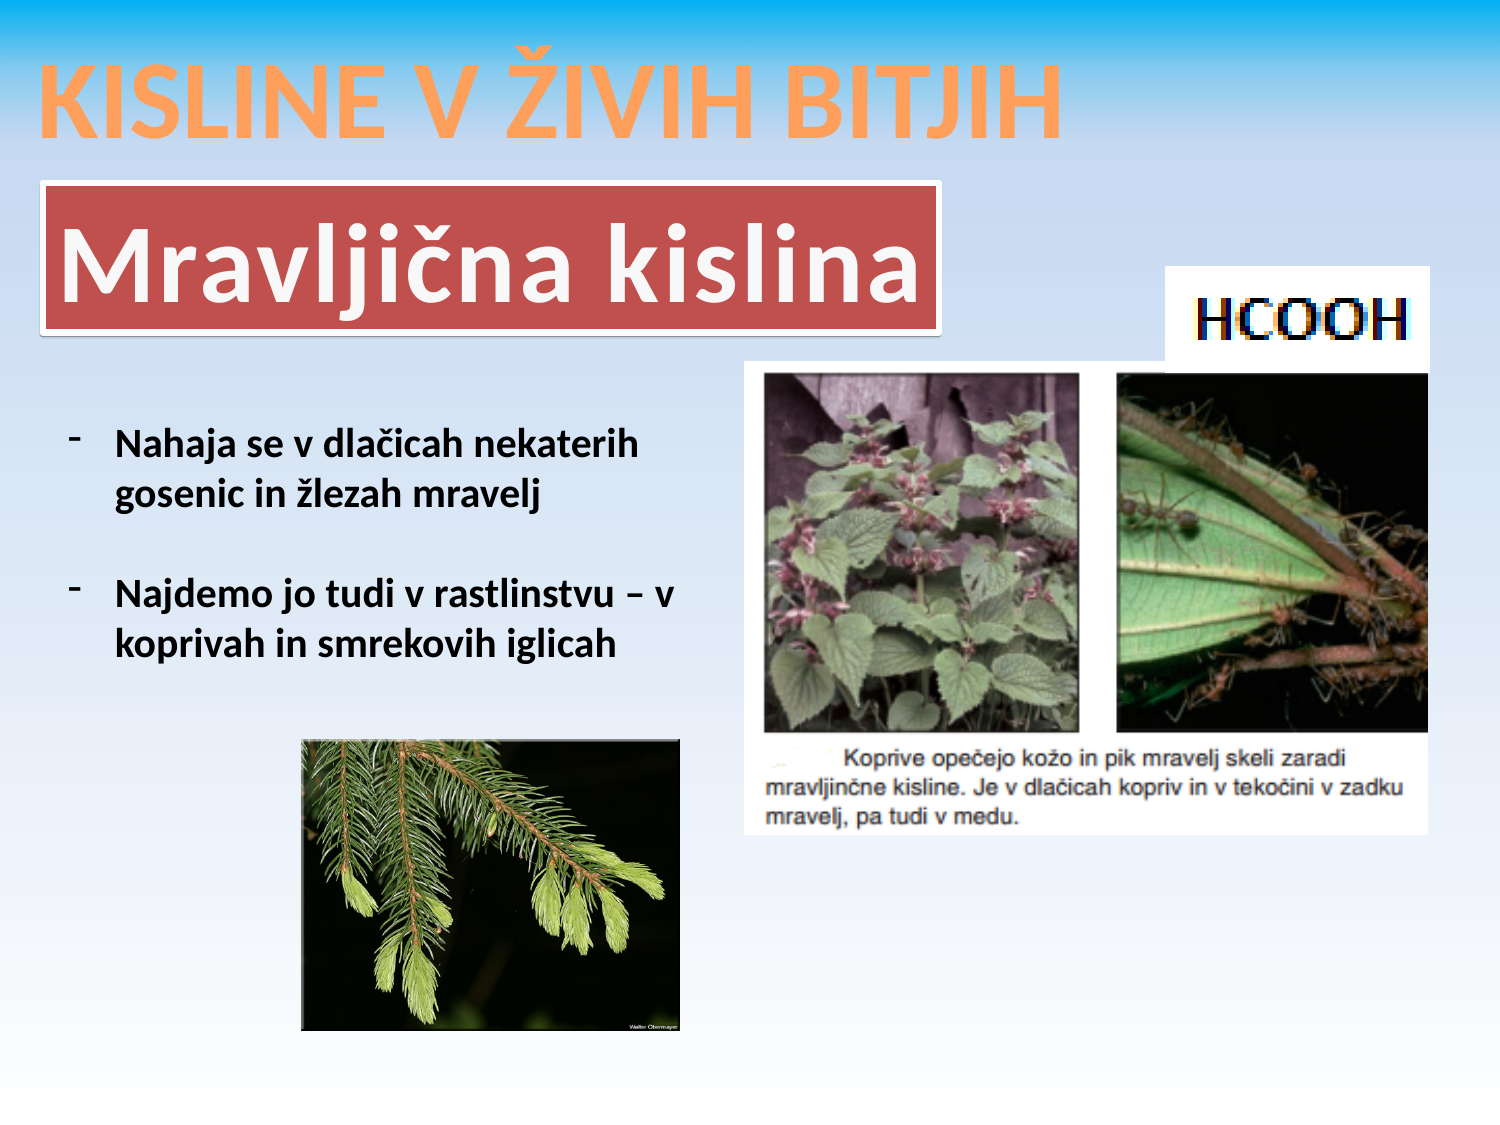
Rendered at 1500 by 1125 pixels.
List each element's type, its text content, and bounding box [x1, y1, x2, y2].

text_box Mravljična kislina [42, 182, 940, 333]
text_box KISLINE V ŽIVIH BITJIH [22, 19, 1082, 169]
picture [0, 11, 1500, 1125]
text_box Nahaja se v dlačicah nekaterih gosenic in žlezah mravelj Najdemo jo tudi v rastlinstvu – v koprivah in smrekovih iglicah [53, 408, 715, 674]
